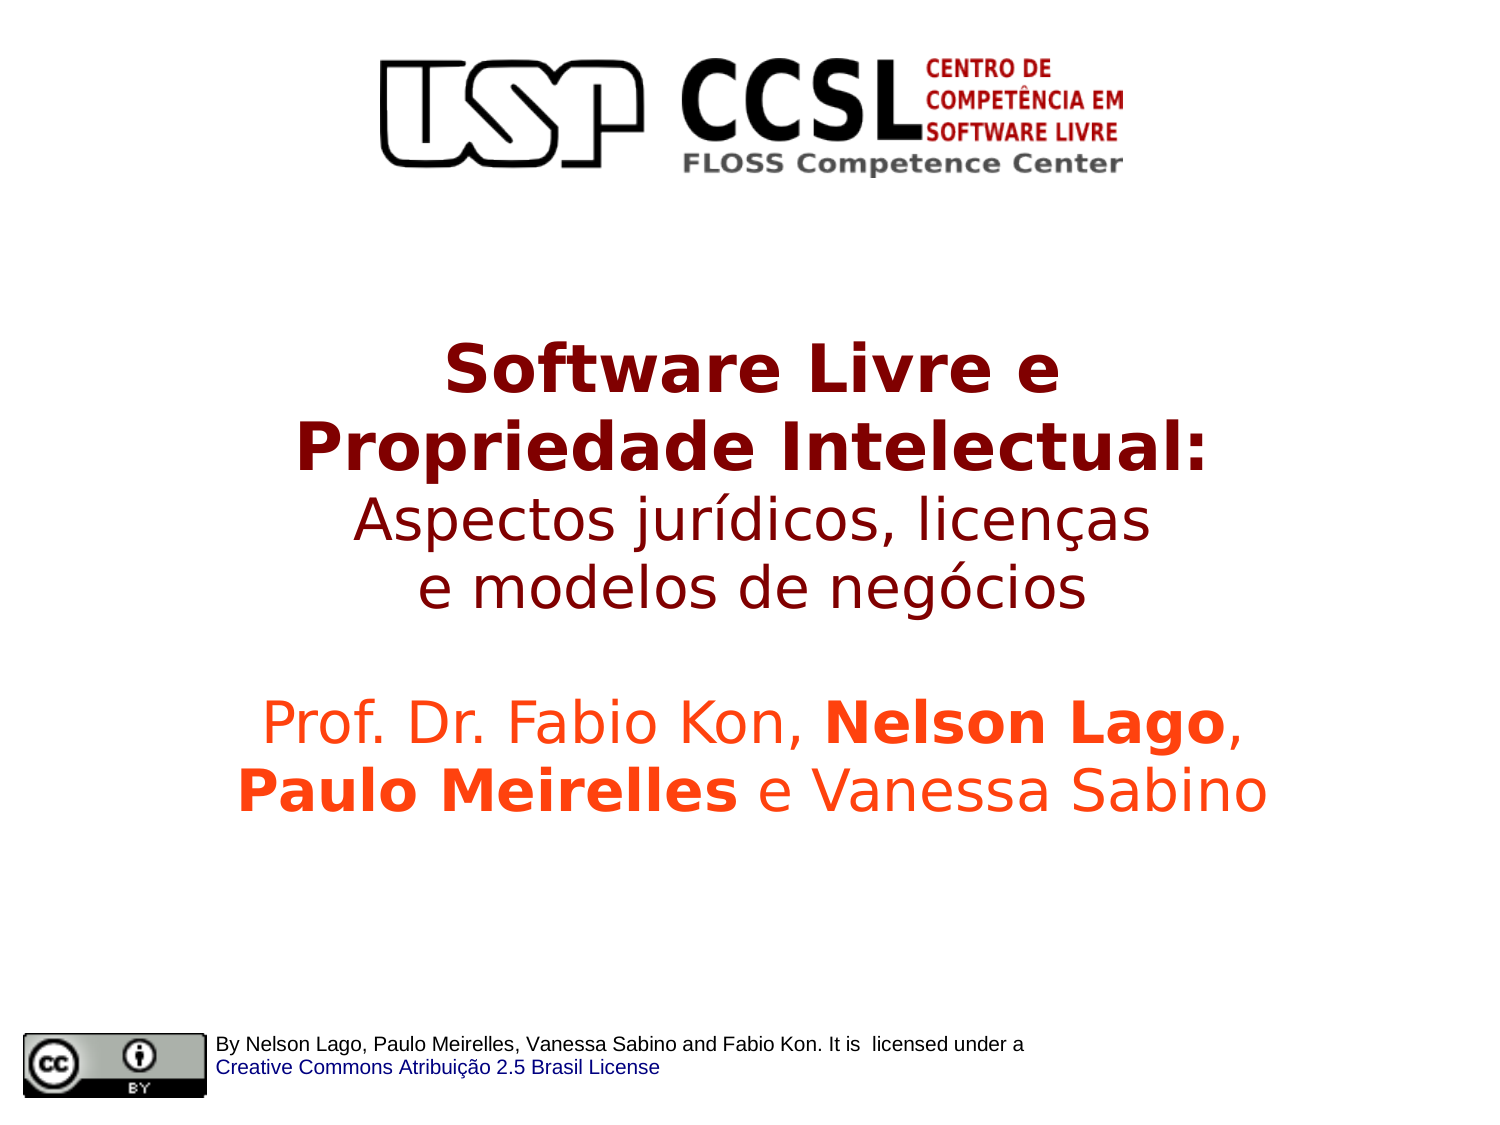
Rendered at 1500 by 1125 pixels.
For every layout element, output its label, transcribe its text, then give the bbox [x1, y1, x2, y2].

text_box By Nelson Lago, Paulo Meirelles, Vanessa Sabino and Fabio Kon. It is licensed under a Creative Commons Atribuição 2.5 Brasil License [200, 1025, 1064, 1101]
picture [23, 1033, 200, 1099]
subtitle Software Livre e Propriedade Intelectual: Aspectos jurídicos, licenças e modelos de negócios Prof. Dr. Fabio Kon, Nelson Lago, Paulo Meirelles e Vanessa Sabino [59, 206, 1447, 950]
text_box [826, 944, 1500, 1125]
picture [380, 58, 1123, 178]
